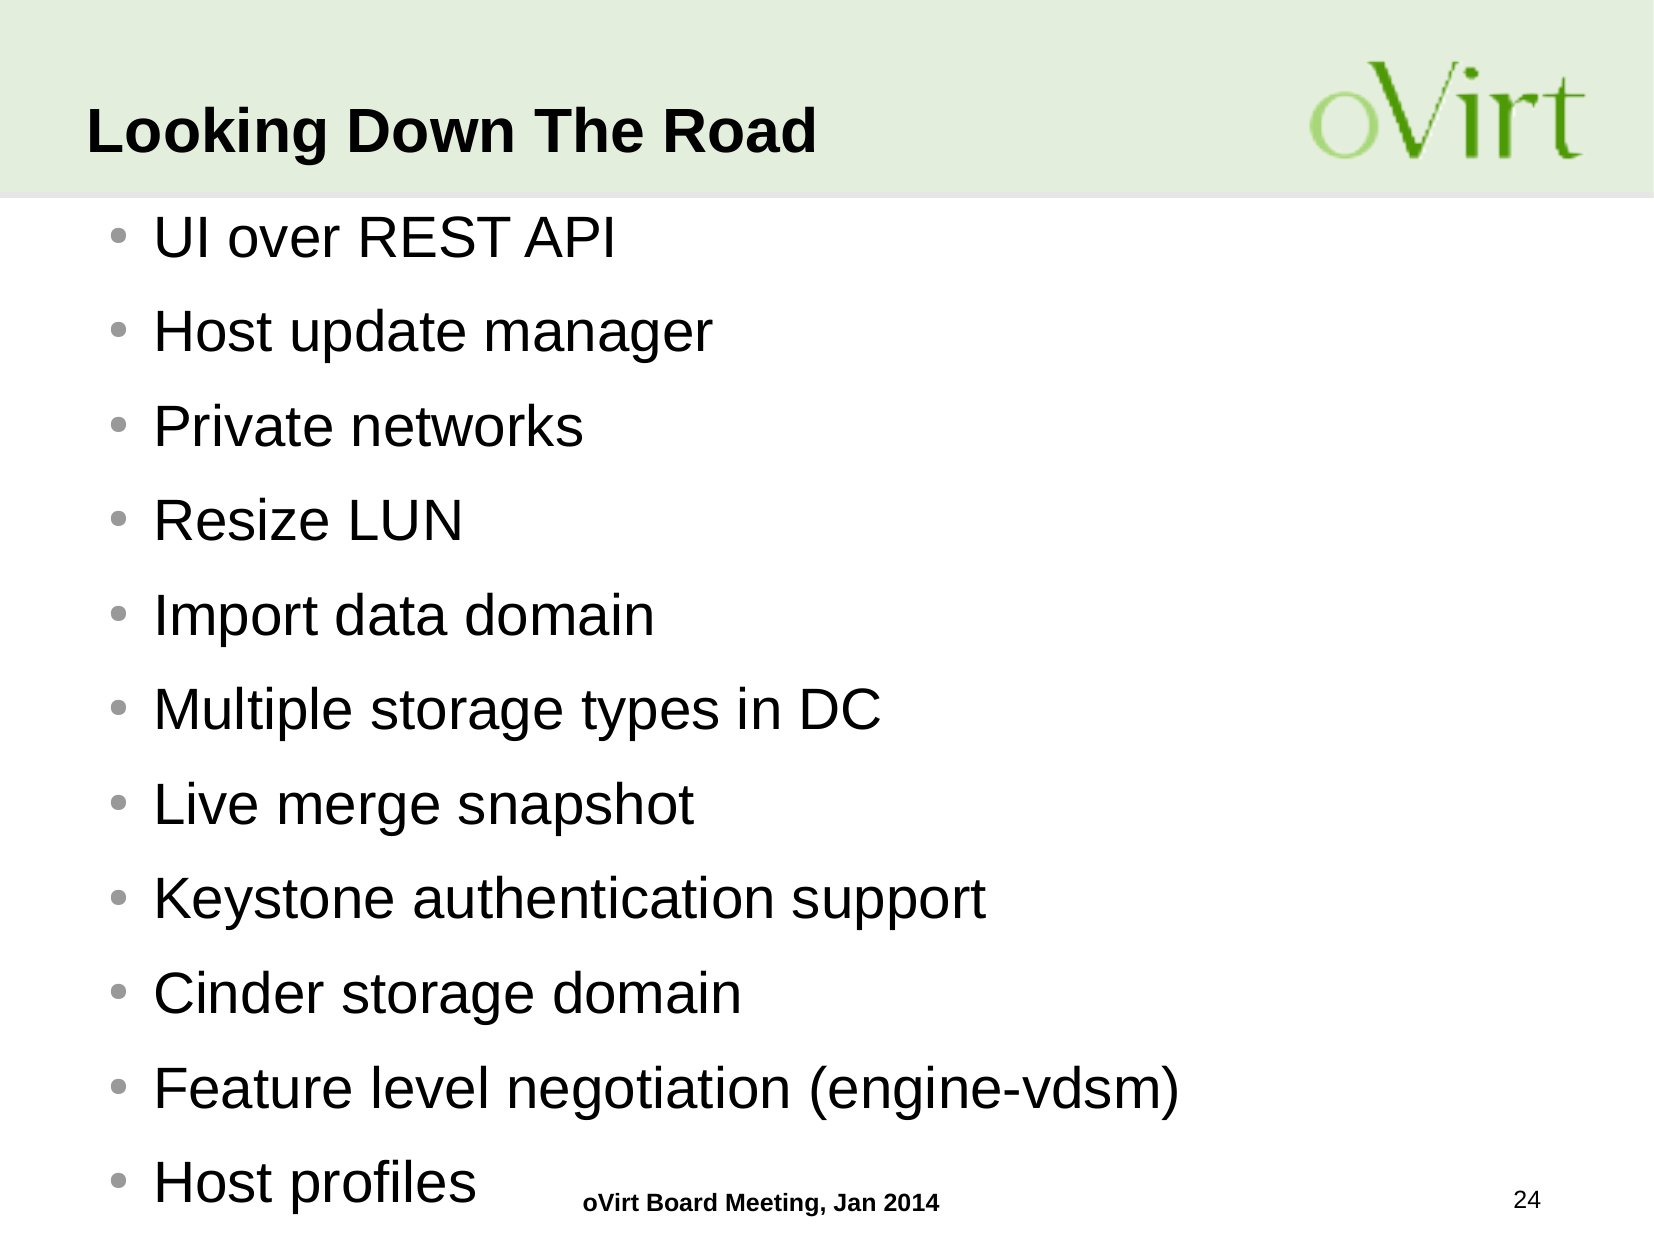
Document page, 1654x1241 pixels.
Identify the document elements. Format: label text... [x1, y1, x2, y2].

title Looking Down The Road [86, 36, 1307, 225]
list UI over REST API Host update manager Private networks Resize LUN Import data domain Multiple storage types in DC Live merge snapshot Keystone authentication support Cinder storage domain Feature level negotiation (engine-vdsm) Host profiles [93, 204, 1582, 1216]
picture [1307, 36, 1613, 180]
